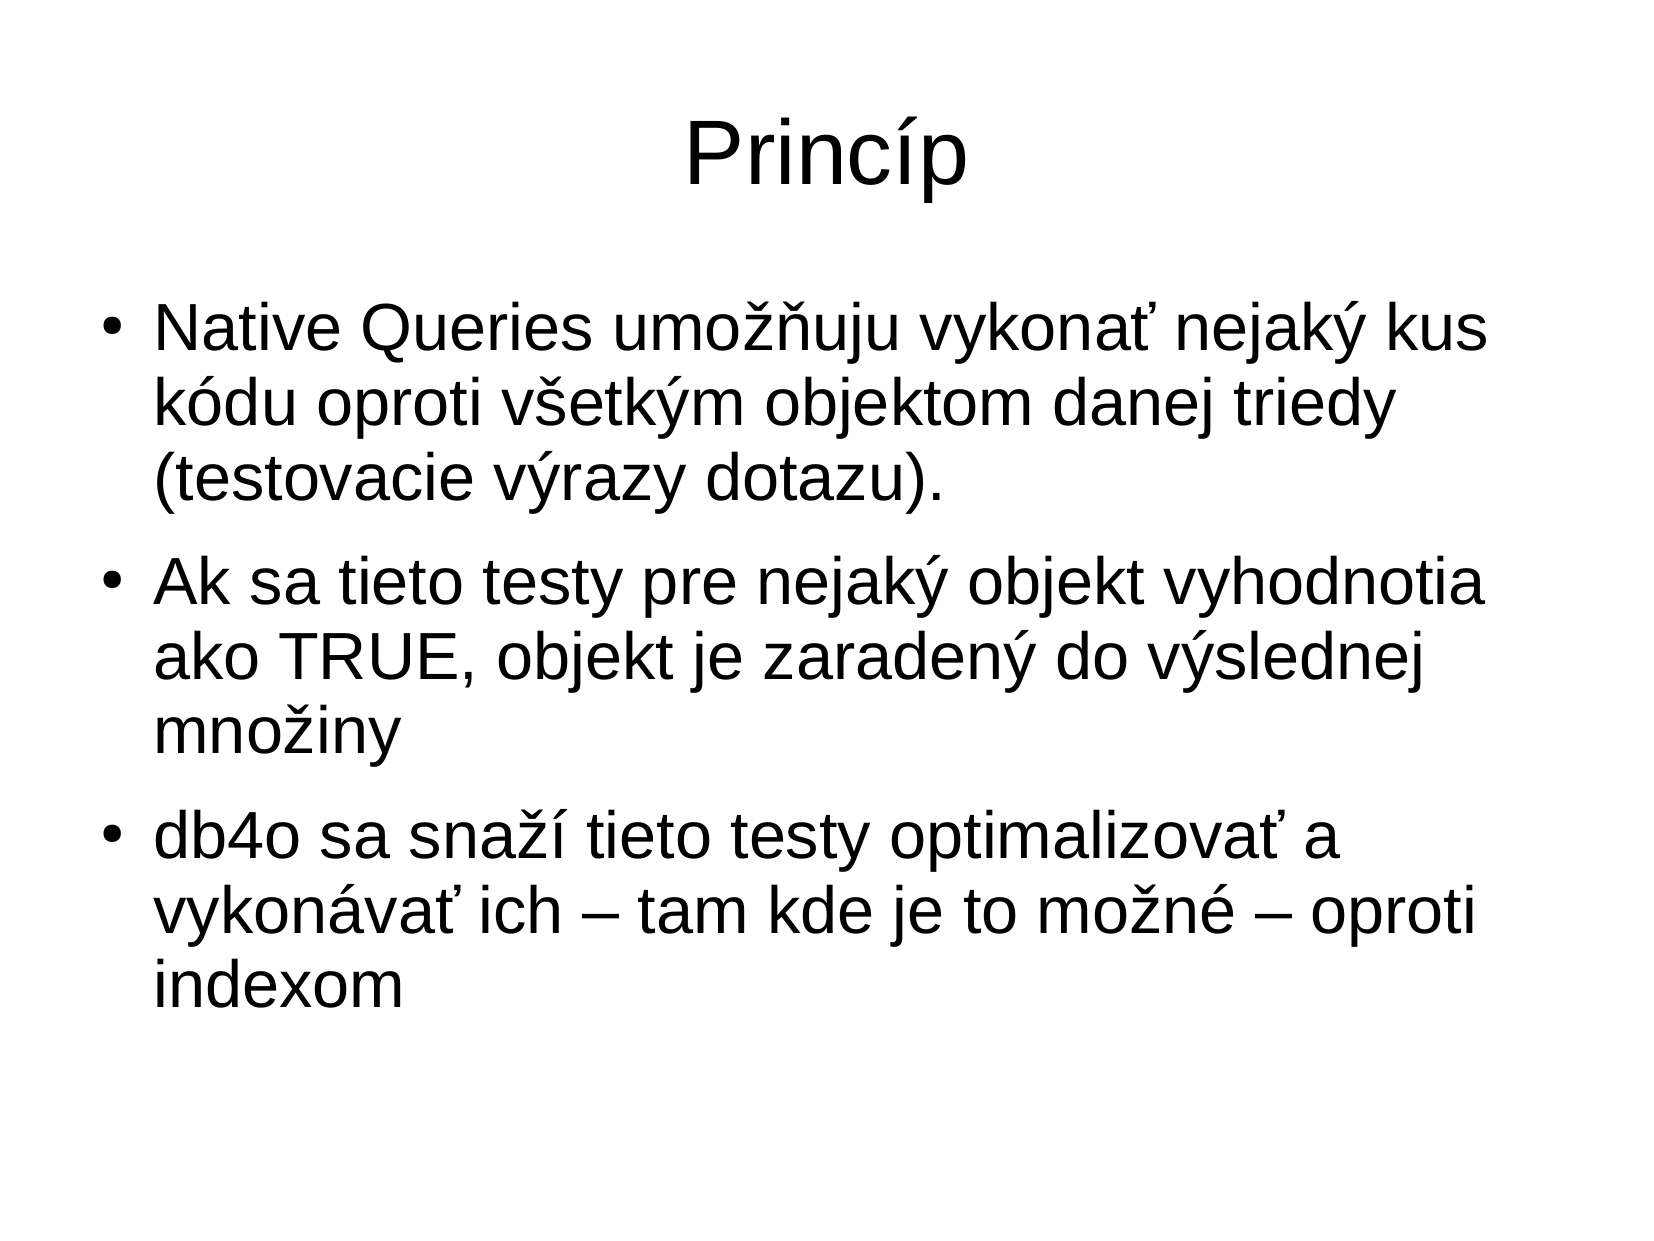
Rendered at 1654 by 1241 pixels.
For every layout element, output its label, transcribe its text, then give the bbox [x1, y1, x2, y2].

list Native Queries umožňuju vykonať nejaký kus kódu oproti všetkým objektom danej triedy (testovacie výrazy dotazu). Ak sa tieto testy pre nejaký objekt vyhodnotia ako TRUE, objekt je zaradený do výslednej množiny db4o sa snaží tieto testy optimalizovať a vykonávať ich – tam kde je to možné – oproti indexom [82, 290, 1571, 1094]
title Princíp [82, 56, 1571, 250]
